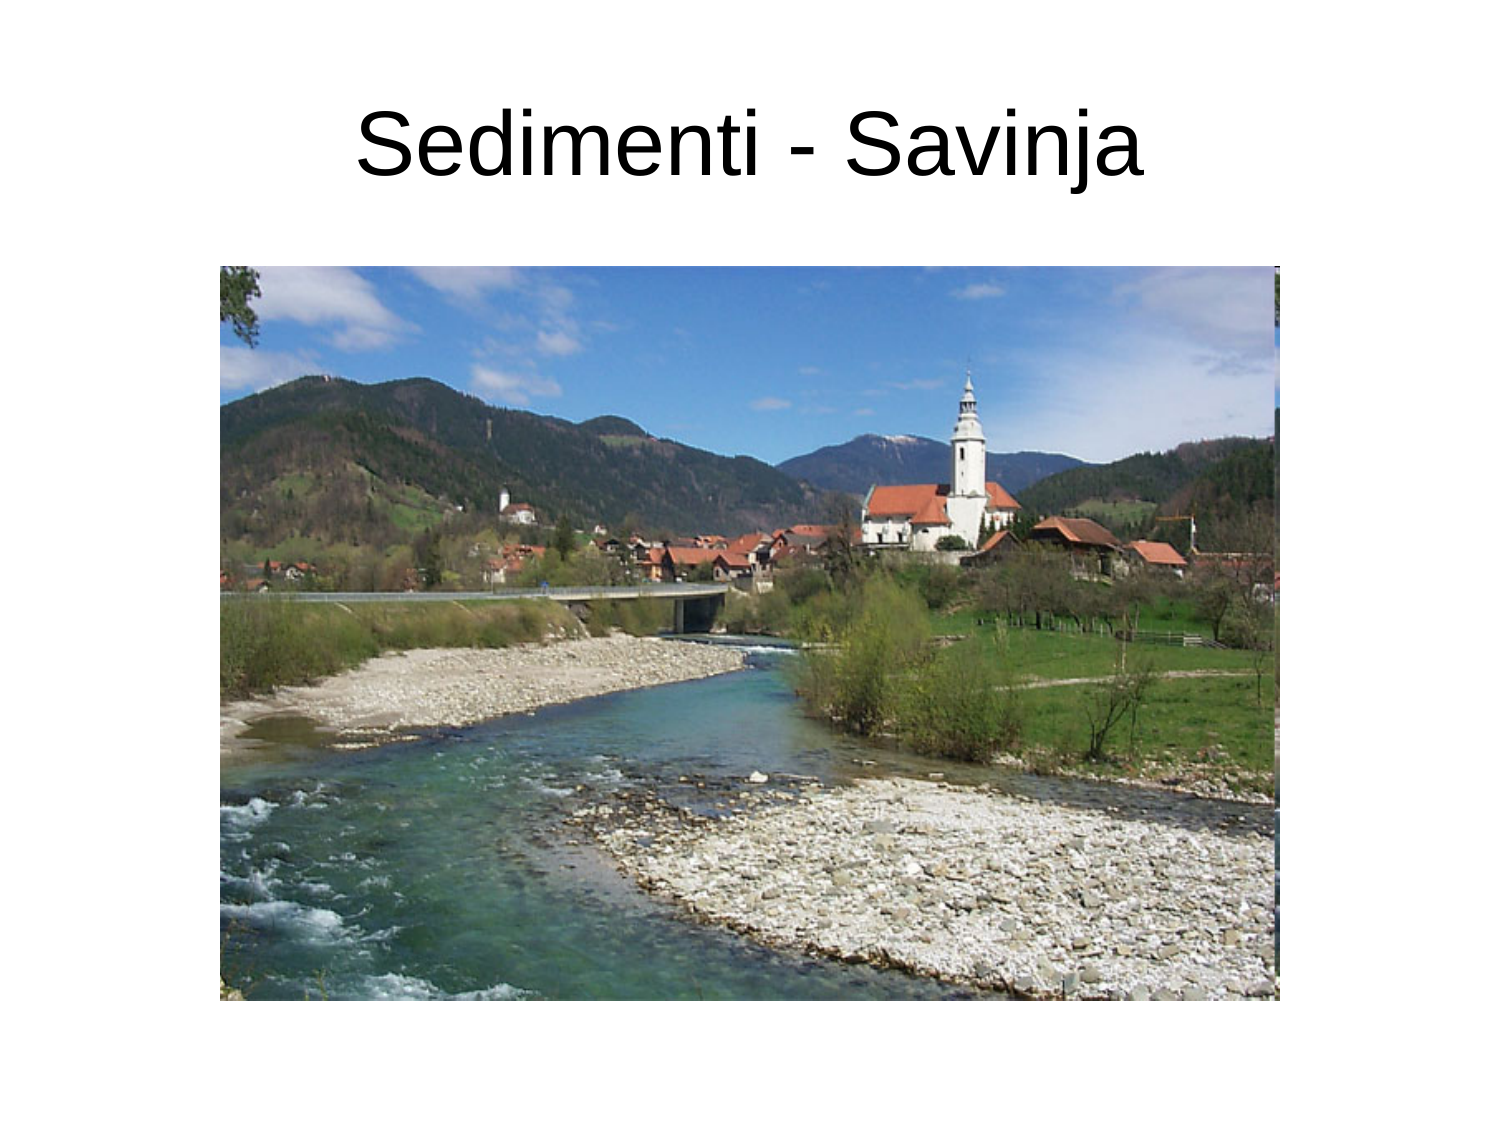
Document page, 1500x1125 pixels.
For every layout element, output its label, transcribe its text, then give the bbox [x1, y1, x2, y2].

picture [220, 266, 1280, 1001]
title Sedimenti - Savinja [75, 45, 1426, 233]
